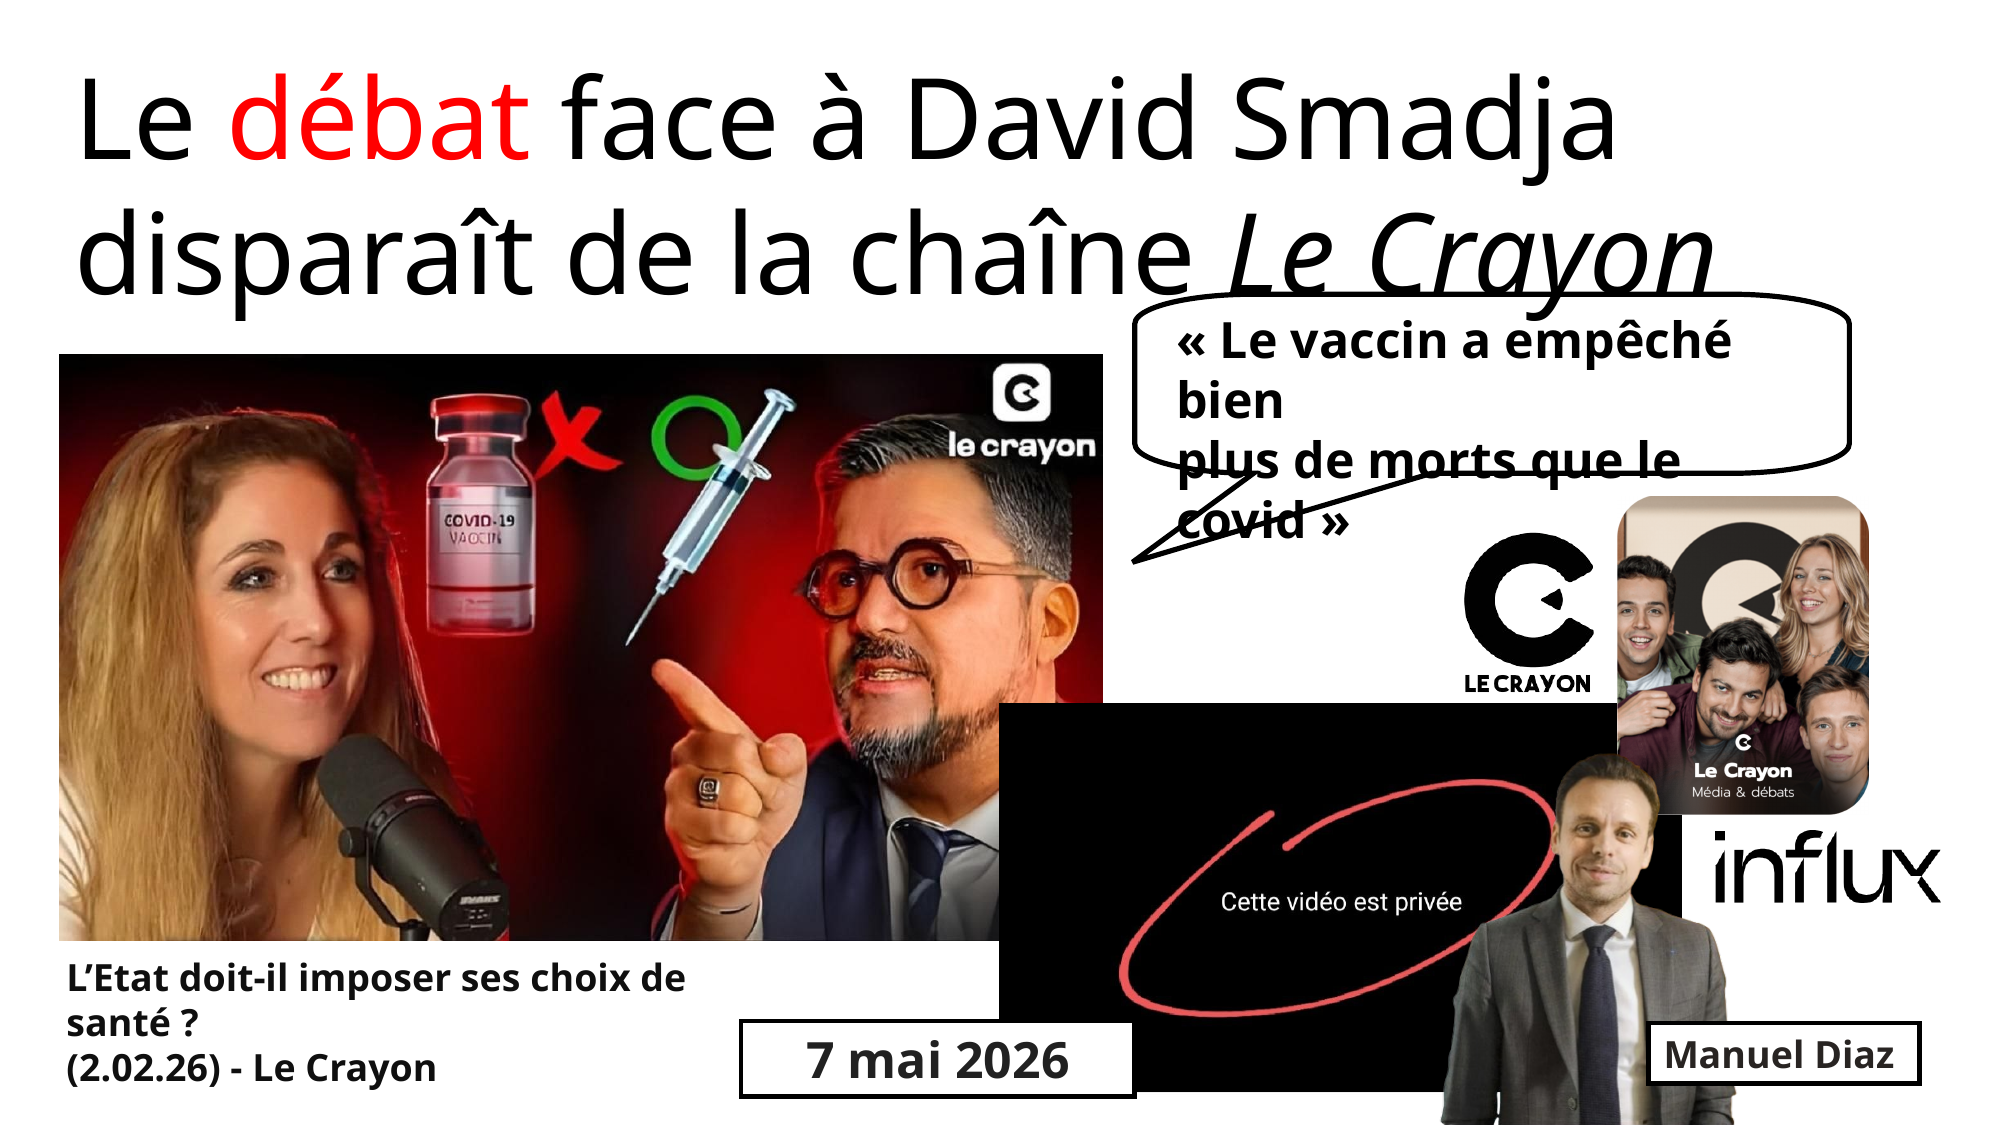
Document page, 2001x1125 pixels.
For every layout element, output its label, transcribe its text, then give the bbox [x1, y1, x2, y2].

text_box L’Etat doit-il imposer ses choix de santé ? (2.02.26) - Le Crayon [51, 946, 813, 1053]
text_box 7 mai 2026 [741, 1020, 1135, 1097]
text_box « Le vaccin a empêché bien plus de morts que le covid » [1132, 294, 1850, 563]
text_box Manuel Diaz [1648, 1023, 1920, 1084]
text_box Le débat face à David Smadja disparaît de la chaîne Le Crayon [59, 39, 1941, 327]
picture [59, 354, 1941, 1125]
